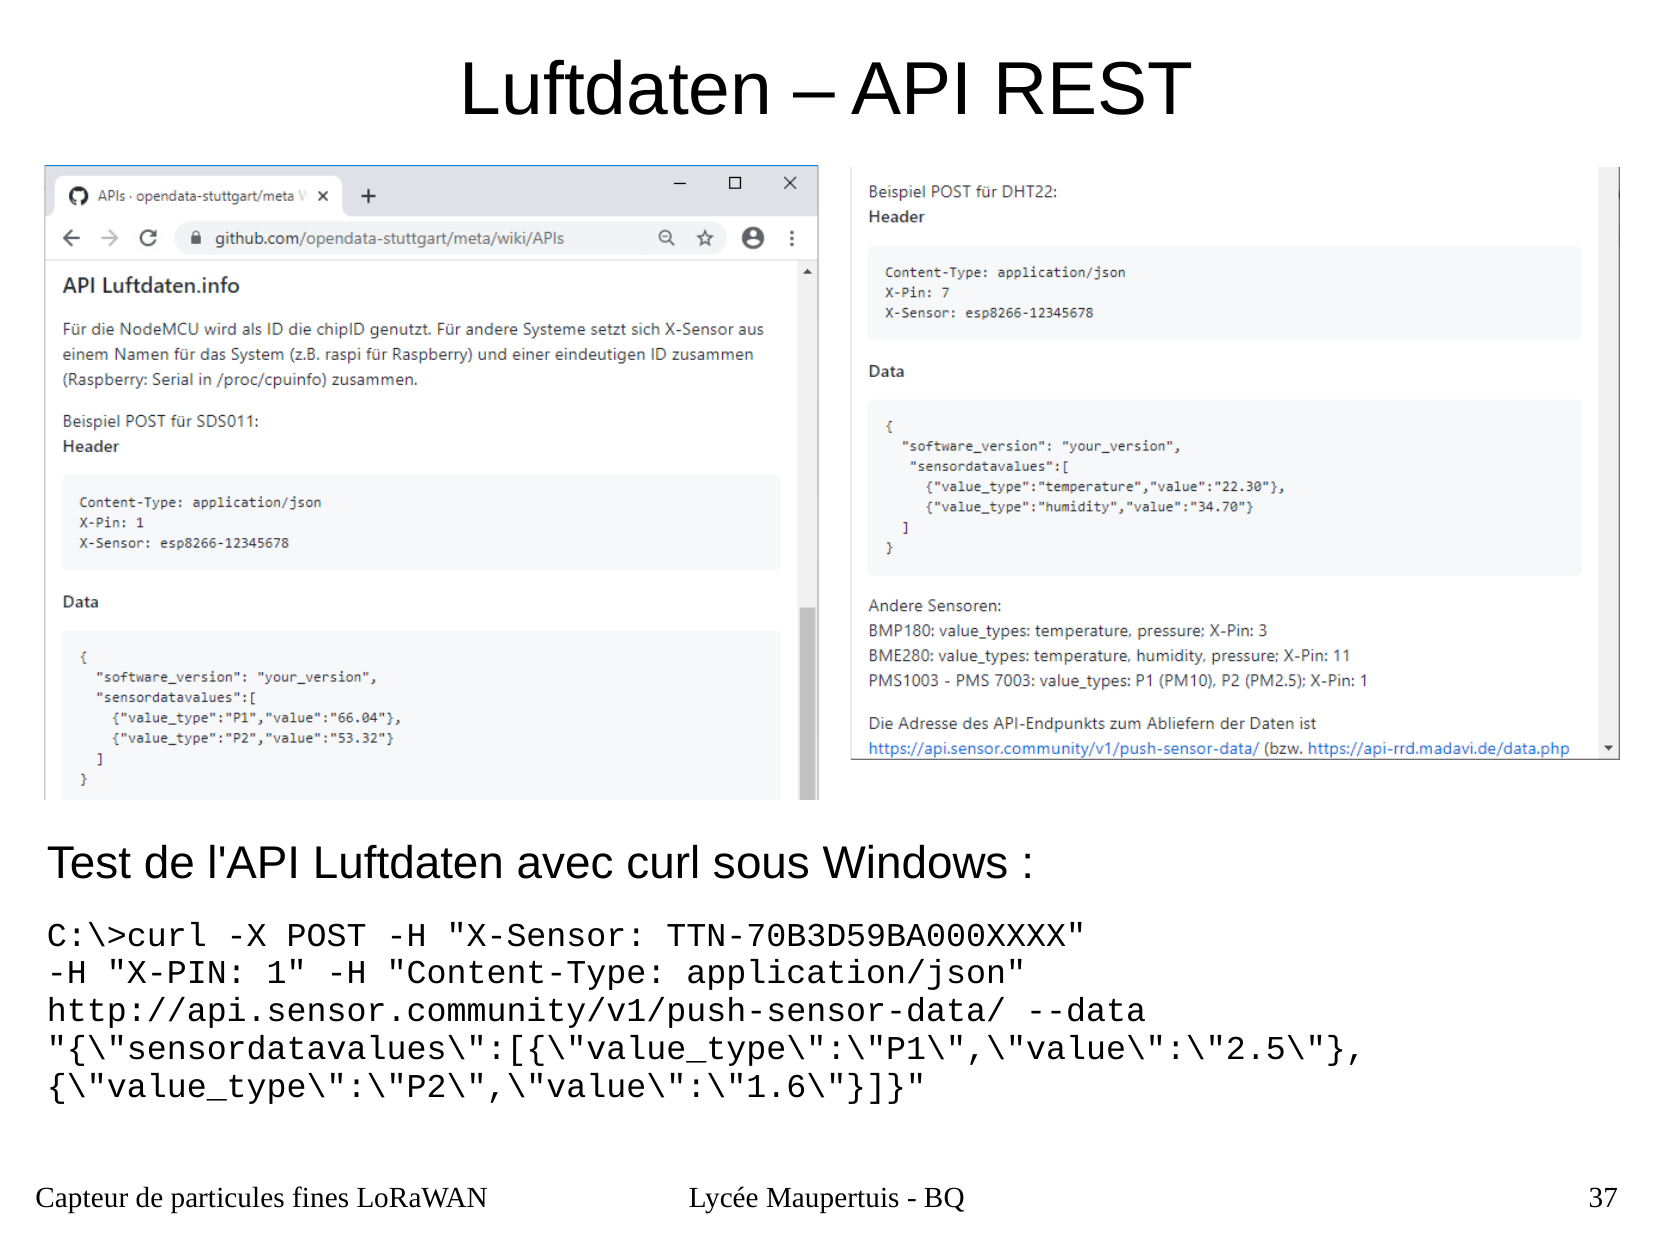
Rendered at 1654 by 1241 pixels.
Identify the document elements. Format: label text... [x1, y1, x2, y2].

title Luftdaten – API REST [35, 35, 1619, 142]
list Test de l'API Luftdaten avec curl sous Windows : C:\>curl -X POST -H "X-Sensor: TTN-70B3D59BA000XXXX" -H "X-PIN: 1" -H "Content-Type: application/json" http://api.sensor.community/v1/push-sensor-data/ --data "{\"sensordatavalues\":[{\"value_type\":\"P1\",\"value\":\"2.5\"},{\"value_type\":\"P2\",\"value\":\"1.6\"}]}" [46, 837, 1614, 1164]
picture [44, 165, 819, 800]
picture [850, 167, 1620, 760]
